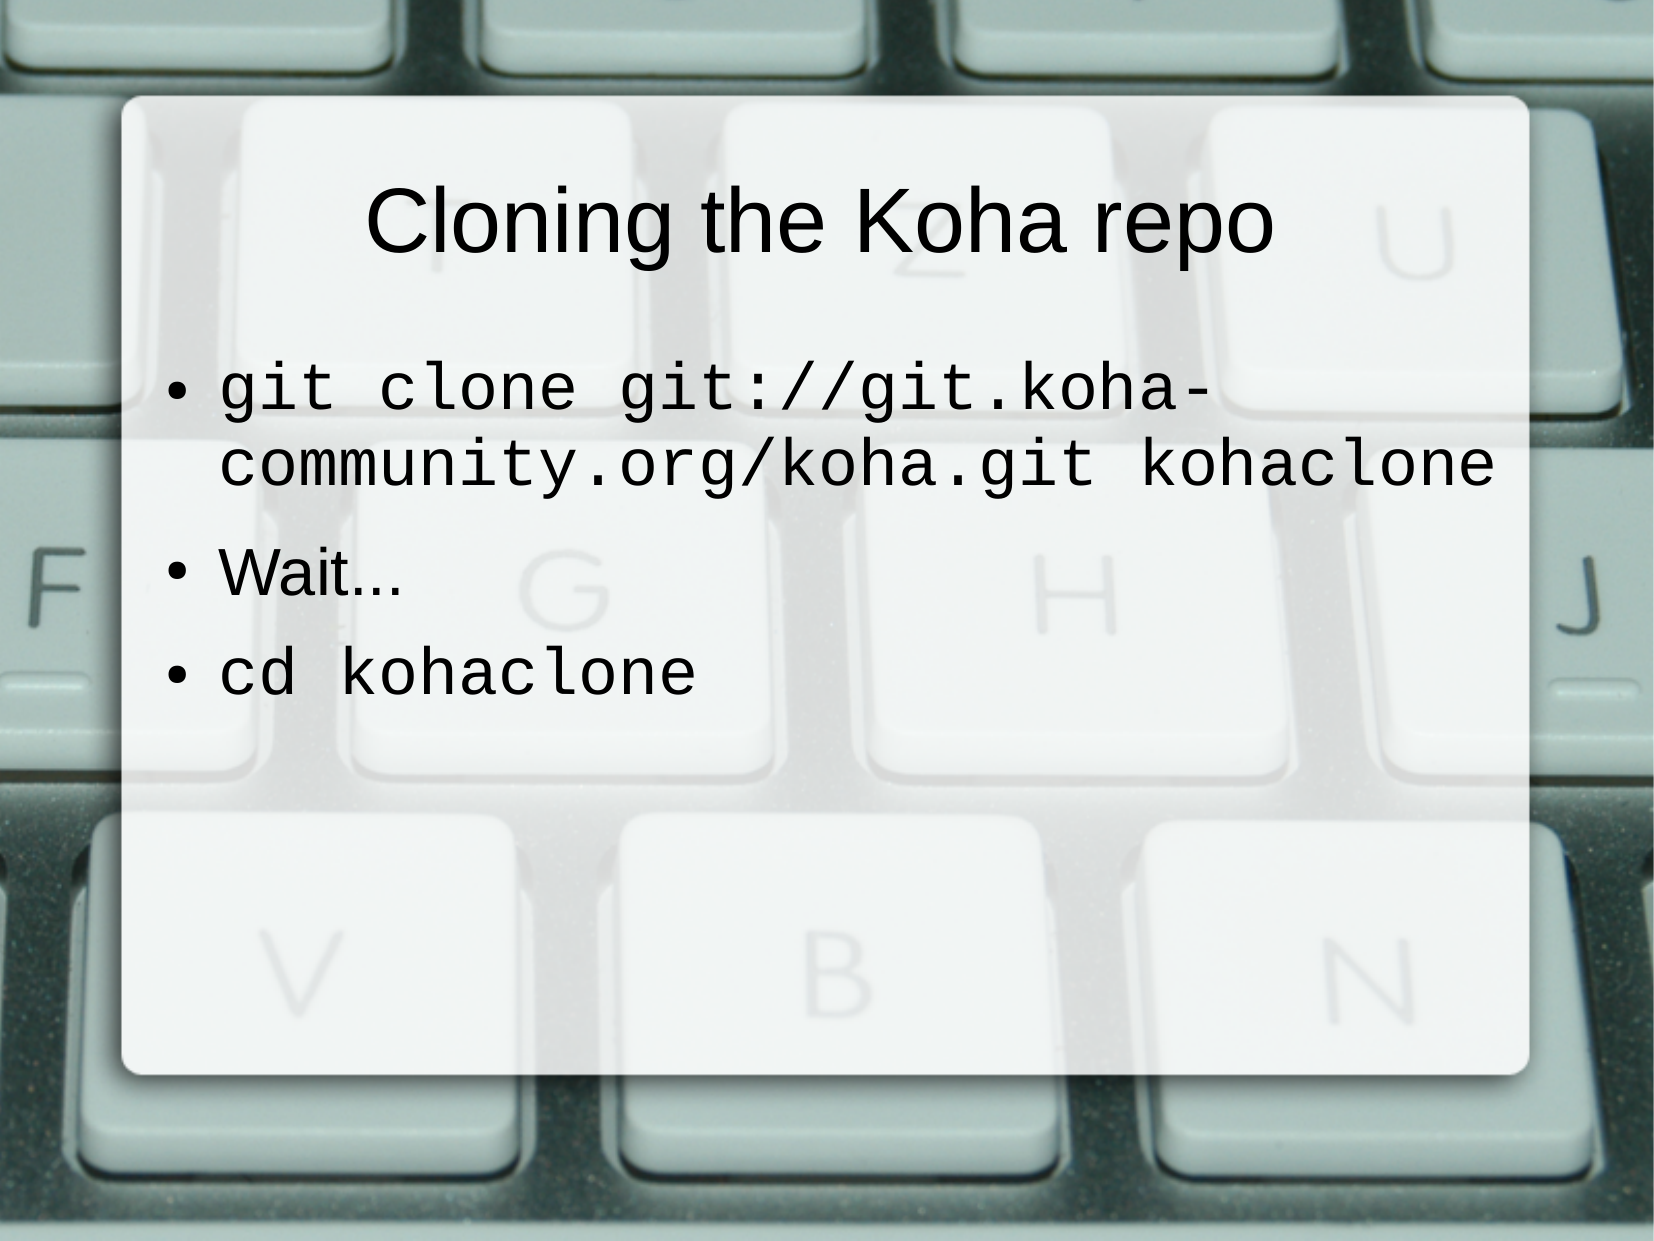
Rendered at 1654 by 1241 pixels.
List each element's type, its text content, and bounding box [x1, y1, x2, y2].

title Cloning the Koha repo [135, 117, 1506, 325]
list git clone git://git.koha-community.org/koha.git kohaclone Wait... cd kohaclone [147, 354, 1506, 1173]
picture [0, 0, 1654, 1241]
